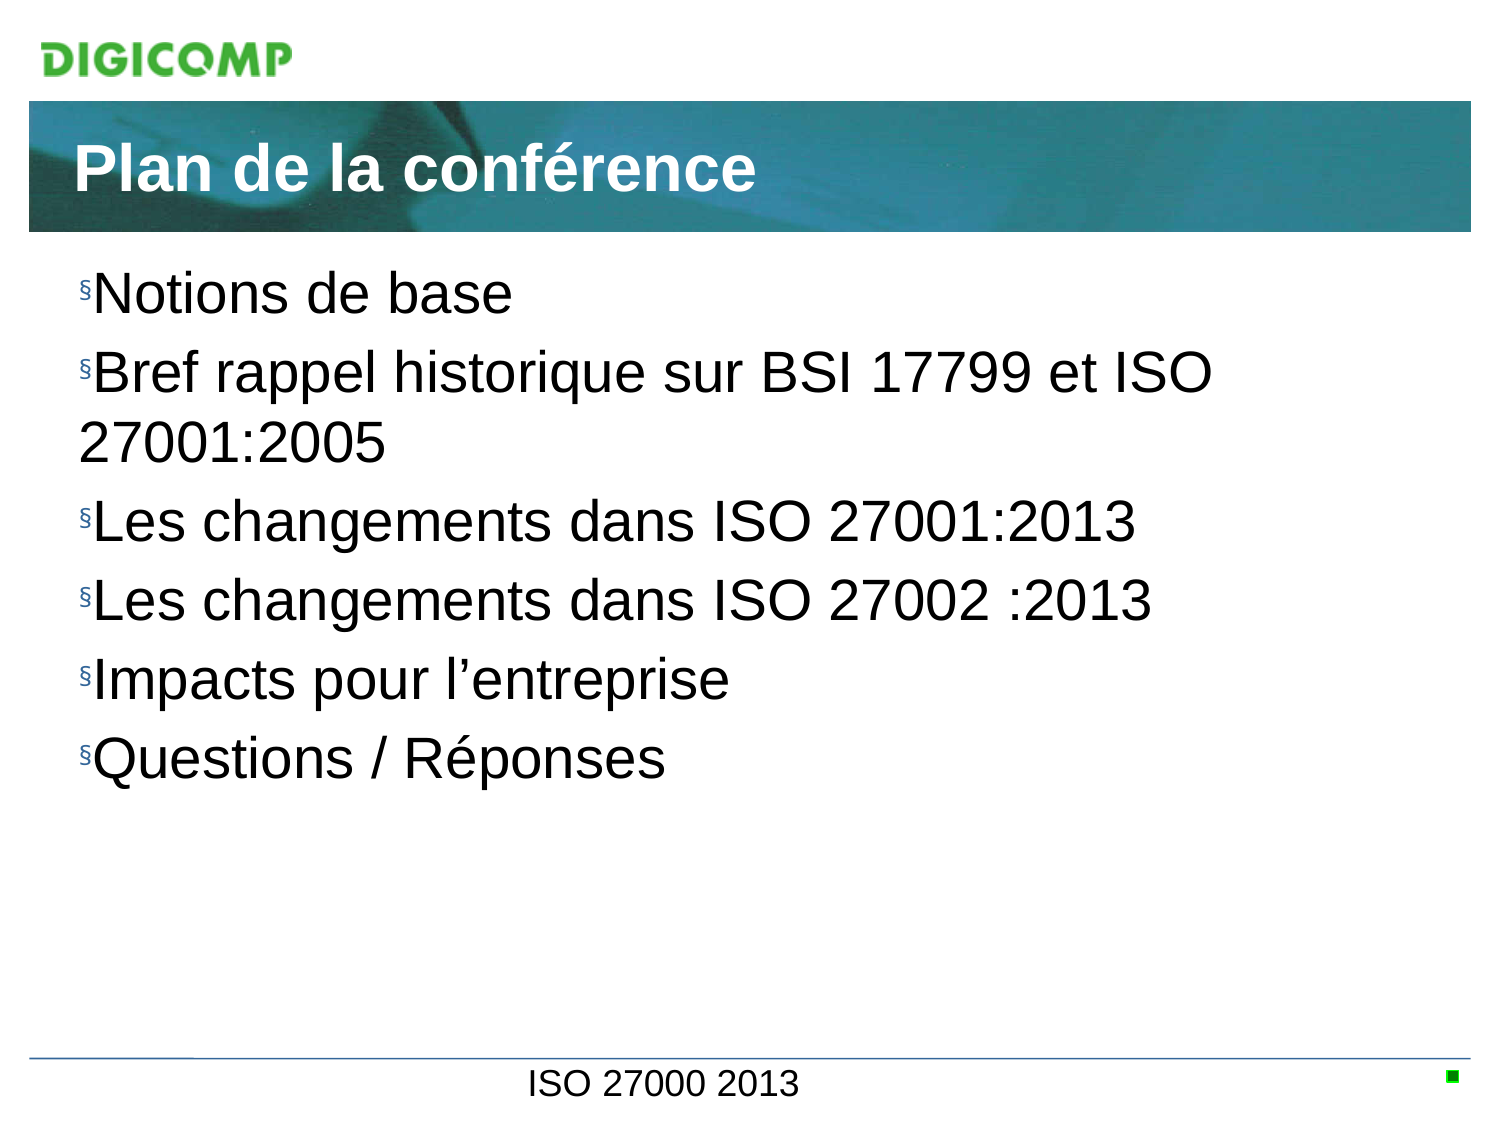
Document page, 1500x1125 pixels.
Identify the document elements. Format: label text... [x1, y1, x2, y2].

text_box ISO 27000 2013 [512, 1052, 988, 1118]
list Notions de base Bref rappel historique sur BSI 17799 et ISO 27001:2005 Les changements dans ISO 27001:2013 Les changements dans ISO 27002 :2013 Impacts pour l’entreprise Questions / Réponses [64, 248, 1423, 1052]
text_box [1446, 1070, 1459, 1083]
title Plan de la conférence [58, 117, 1429, 212]
